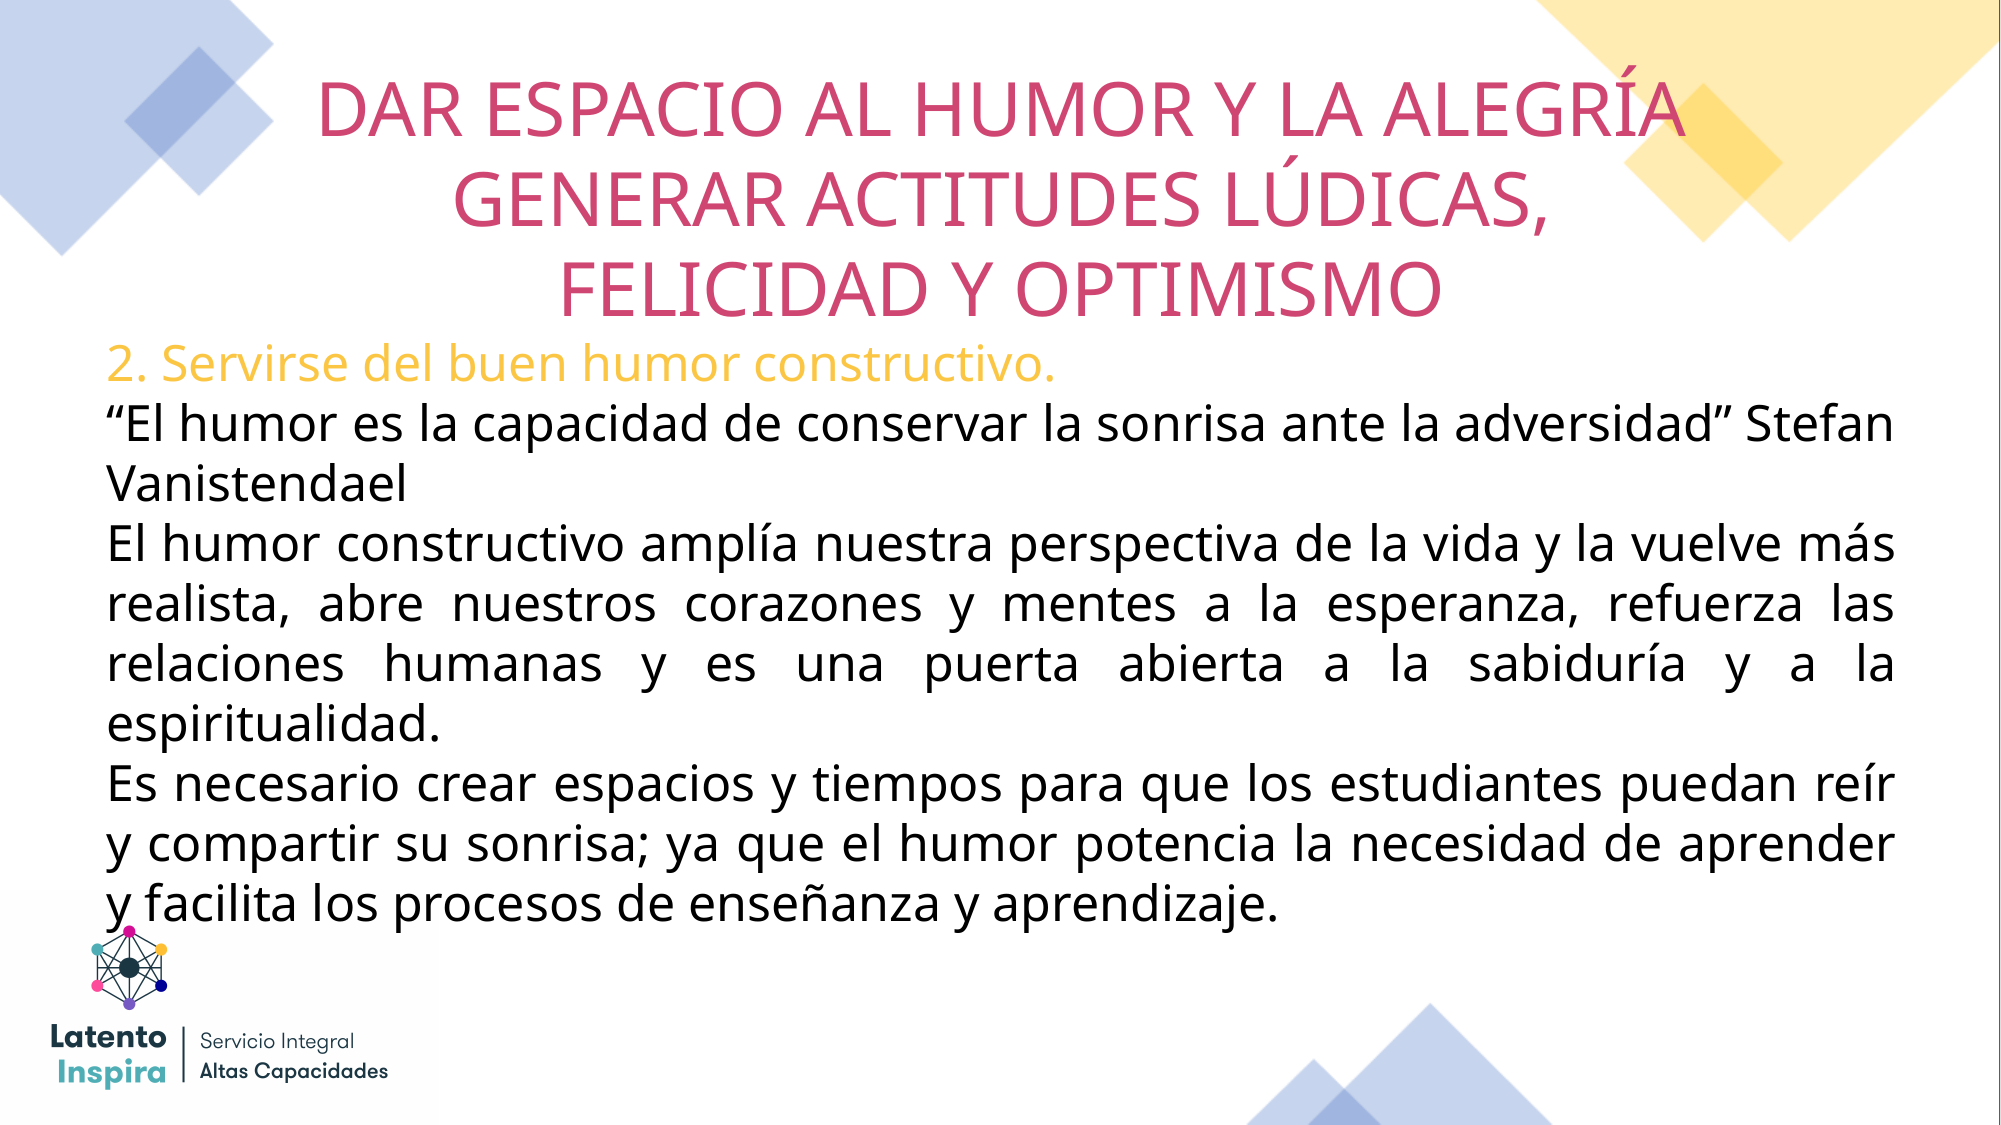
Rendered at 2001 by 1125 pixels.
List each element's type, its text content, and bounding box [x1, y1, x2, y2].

text_box DAR ESPACIO AL HUMOR Y LA ALEGRÍA GENERAR ACTITUDES LÚDICAS, FELICIDAD Y OPTIMISMO 2. Servirse del buen humor constructivo. “El humor es la capacidad de conservar la sonrisa ante la adversidad” Stefan Vanistendael El humor constructivo amplía nuestra perspectiva de la vida y la vuelve más realista, abre nuestros corazones y mentes a la esperanza, refuerza las relaciones humanas y es una puerta abierta a la sabiduría y a la espiritualidad. Es necesario crear espacios y tiempos para que los estudiantes puedan reír y compartir su sonrisa; ya que el humor potencia la necesidad de aprender y facilita los procesos de enseñanza y aprendizaje. [91, 53, 1912, 939]
picture [0, 0, 2001, 1125]
